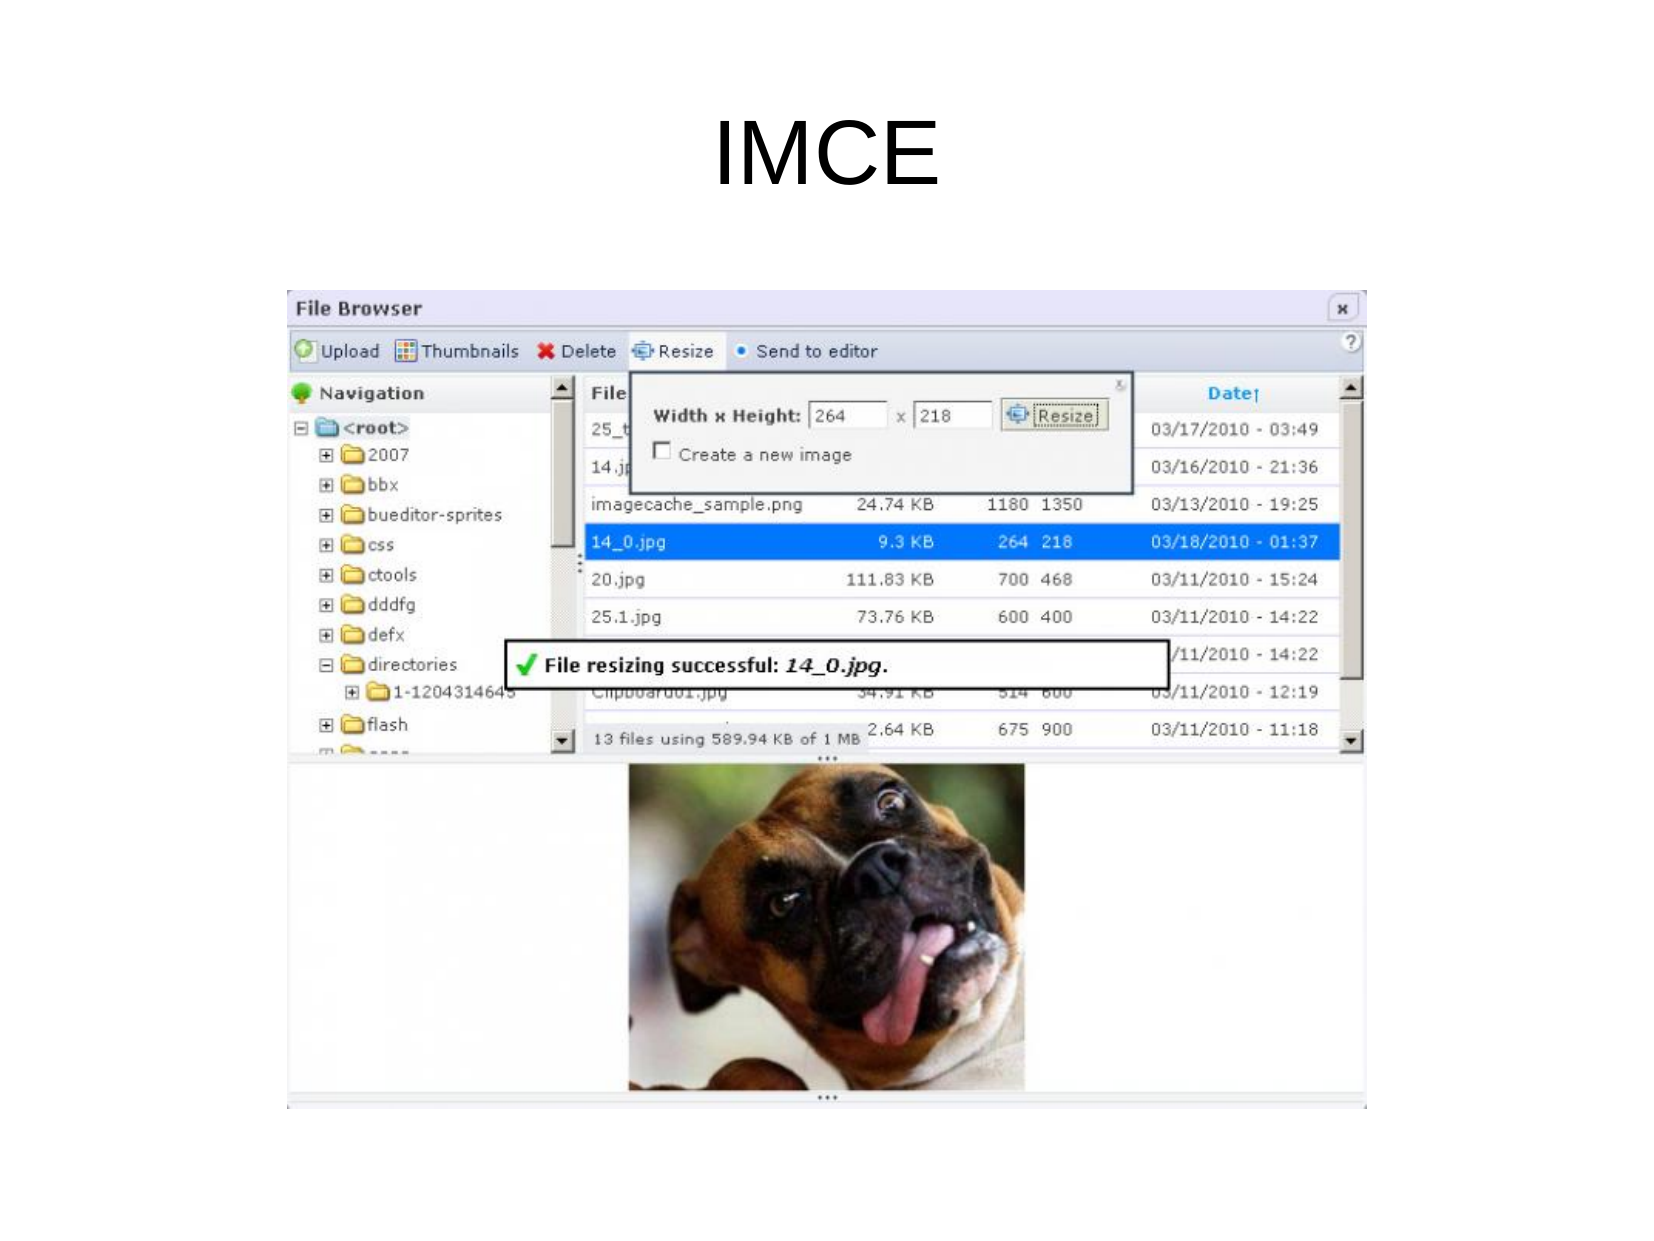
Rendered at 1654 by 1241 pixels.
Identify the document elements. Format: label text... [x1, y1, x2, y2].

picture [287, 290, 1367, 1109]
title IMCE [82, 49, 1571, 257]
